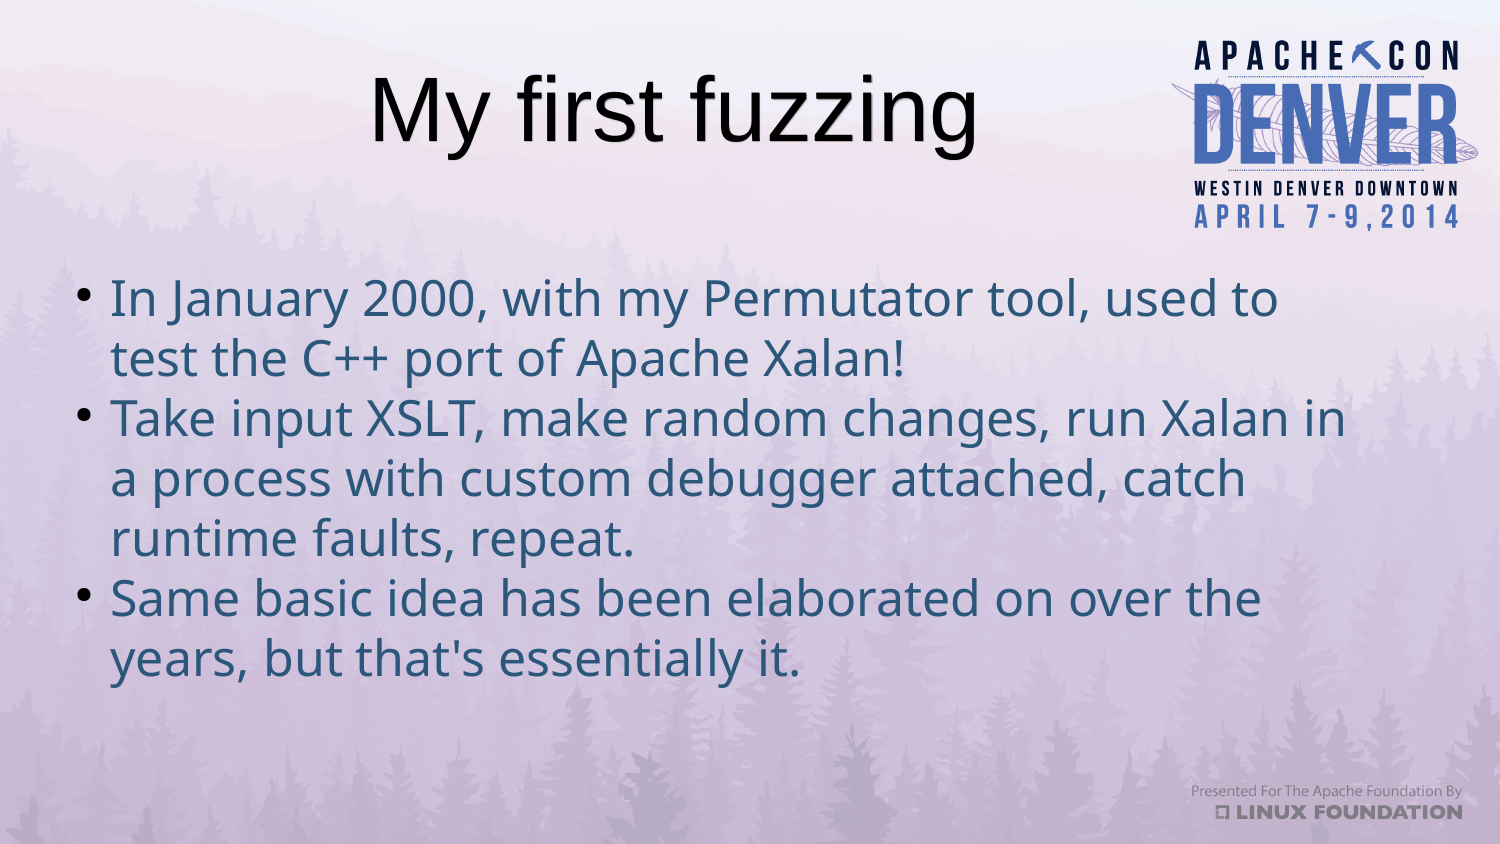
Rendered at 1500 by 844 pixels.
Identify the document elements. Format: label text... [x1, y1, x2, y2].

title My first fuzzing [0, 39, 1351, 180]
picture [0, 0, 1500, 844]
text_box In January 2000, with my Permutator tool, used to test the C++ port of Apache Xalan! Take input XSLT, make random changes, run Xalan in a process with custom debugger attached, catch runtime faults, repeat. Same basic idea has been elaborated on over the years, but that's essentially it. [60, 258, 1366, 331]
